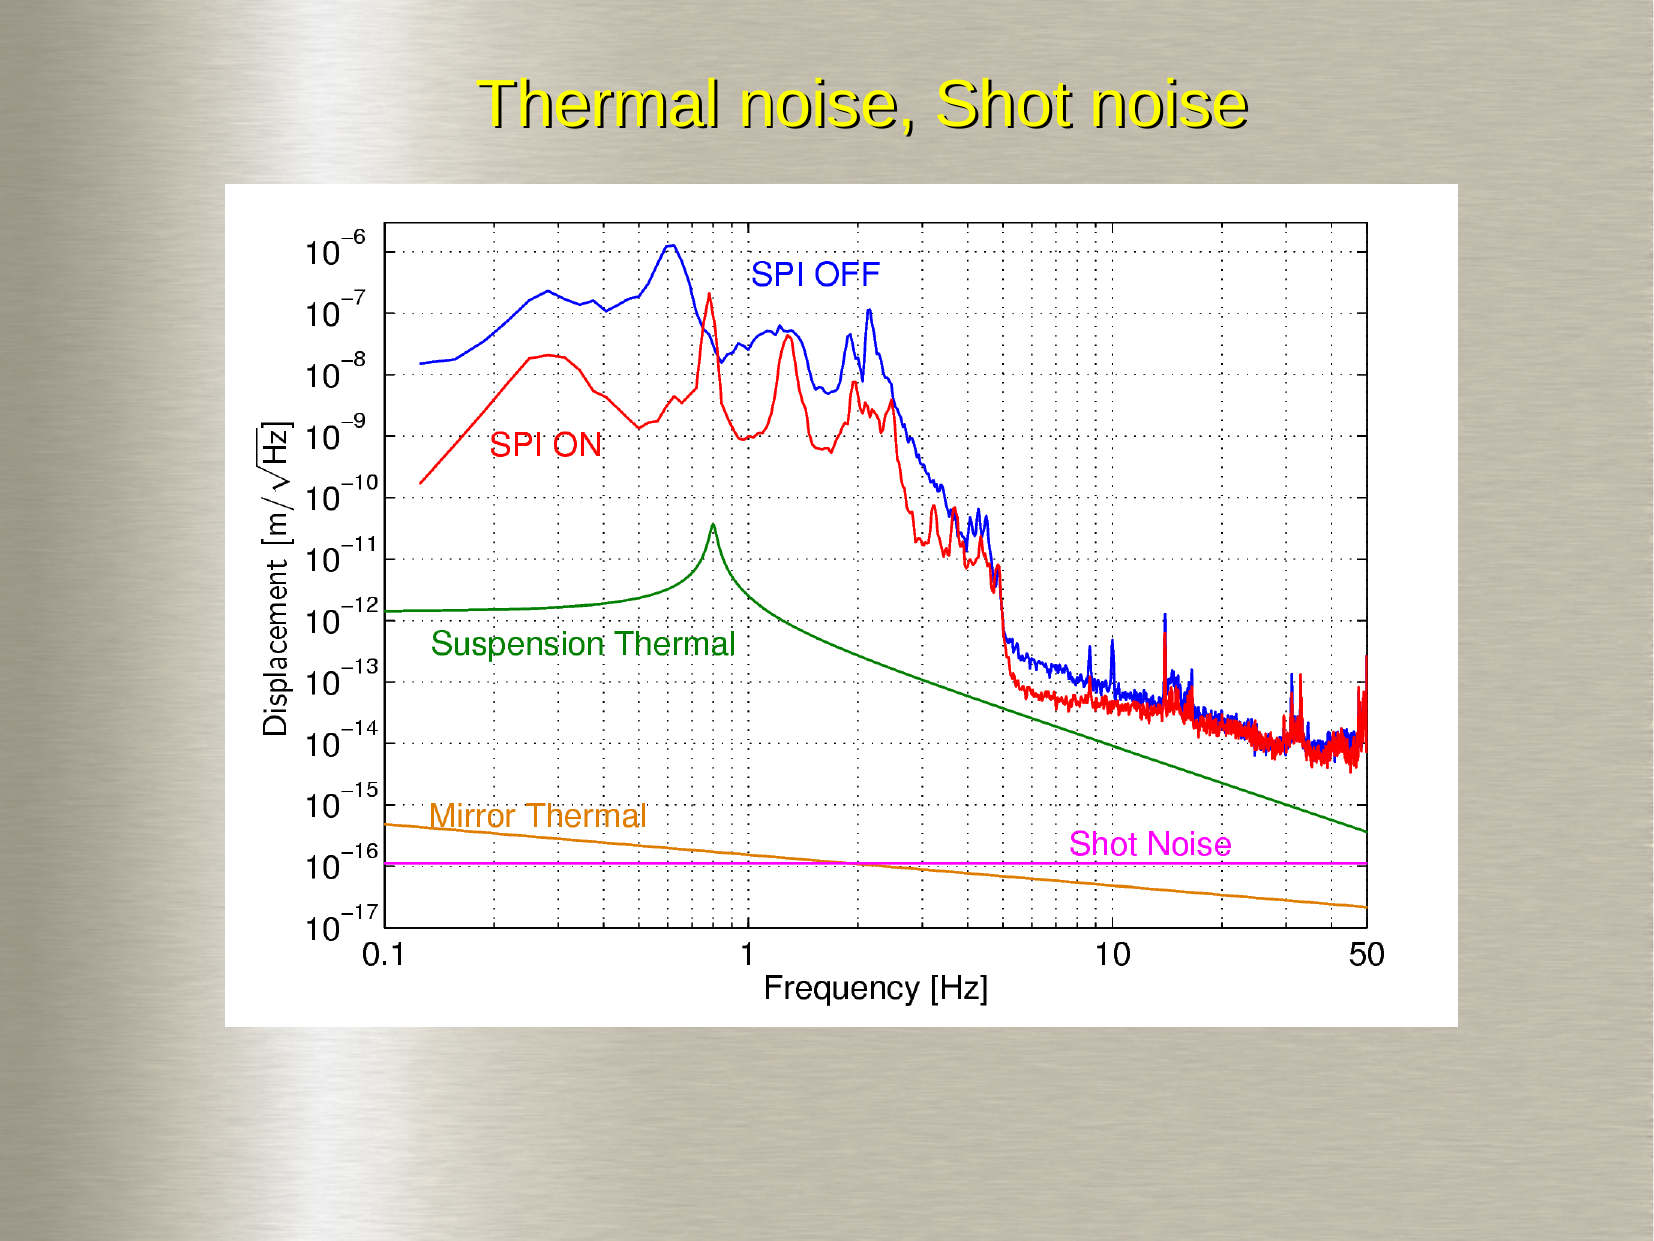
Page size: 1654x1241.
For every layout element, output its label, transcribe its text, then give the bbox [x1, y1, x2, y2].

picture [0, 0, 1654, 1241]
text_box Thermal noise, Shot noise [460, 58, 1268, 148]
